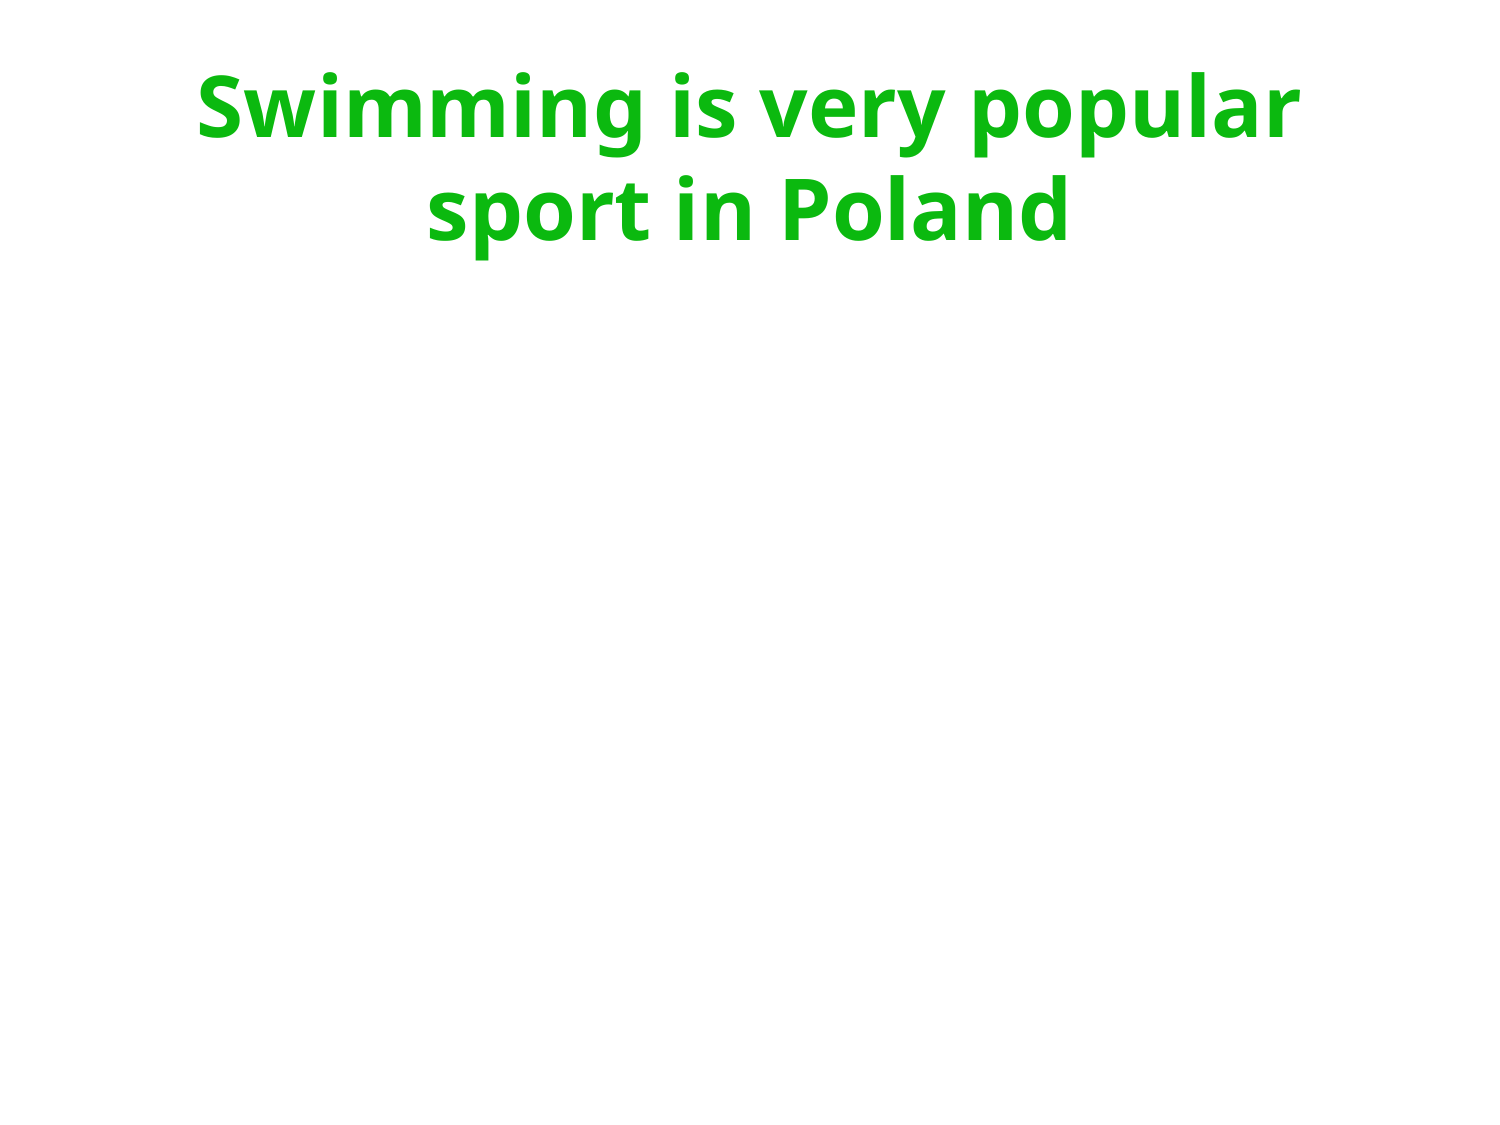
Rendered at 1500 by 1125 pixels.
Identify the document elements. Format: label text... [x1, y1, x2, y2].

title Swimming is very popular sport in Poland [75, 45, 1425, 233]
